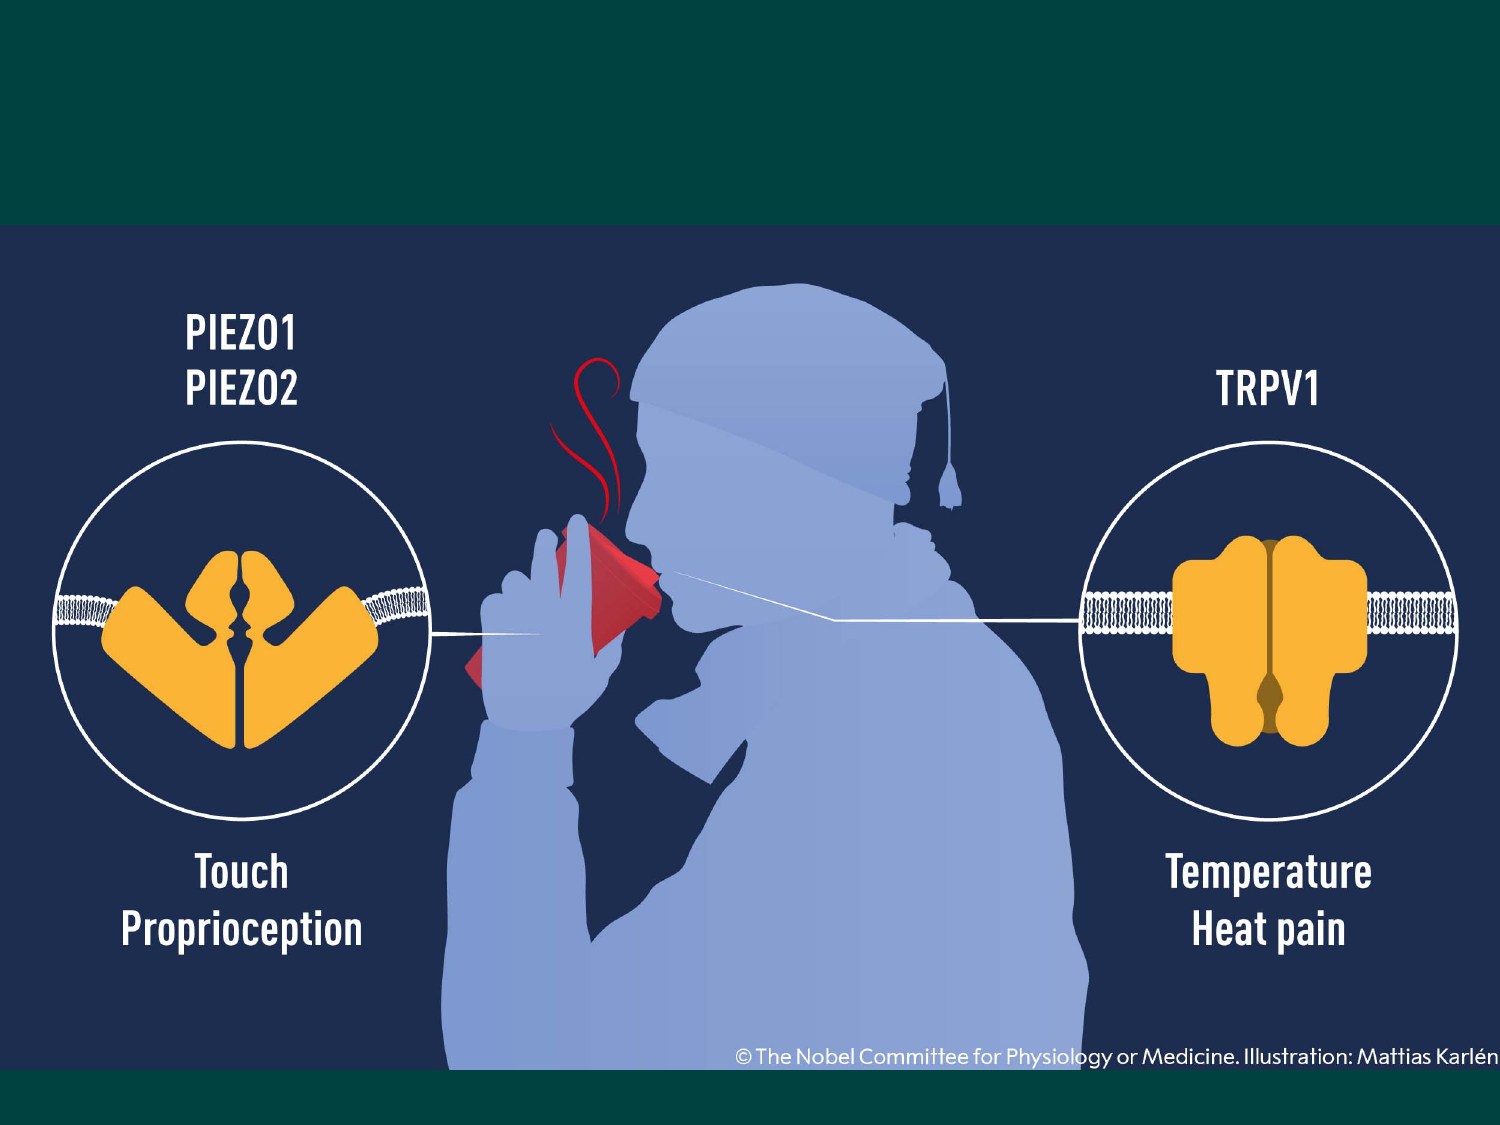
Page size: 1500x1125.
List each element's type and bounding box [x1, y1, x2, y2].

picture [0, 225, 1500, 1070]
